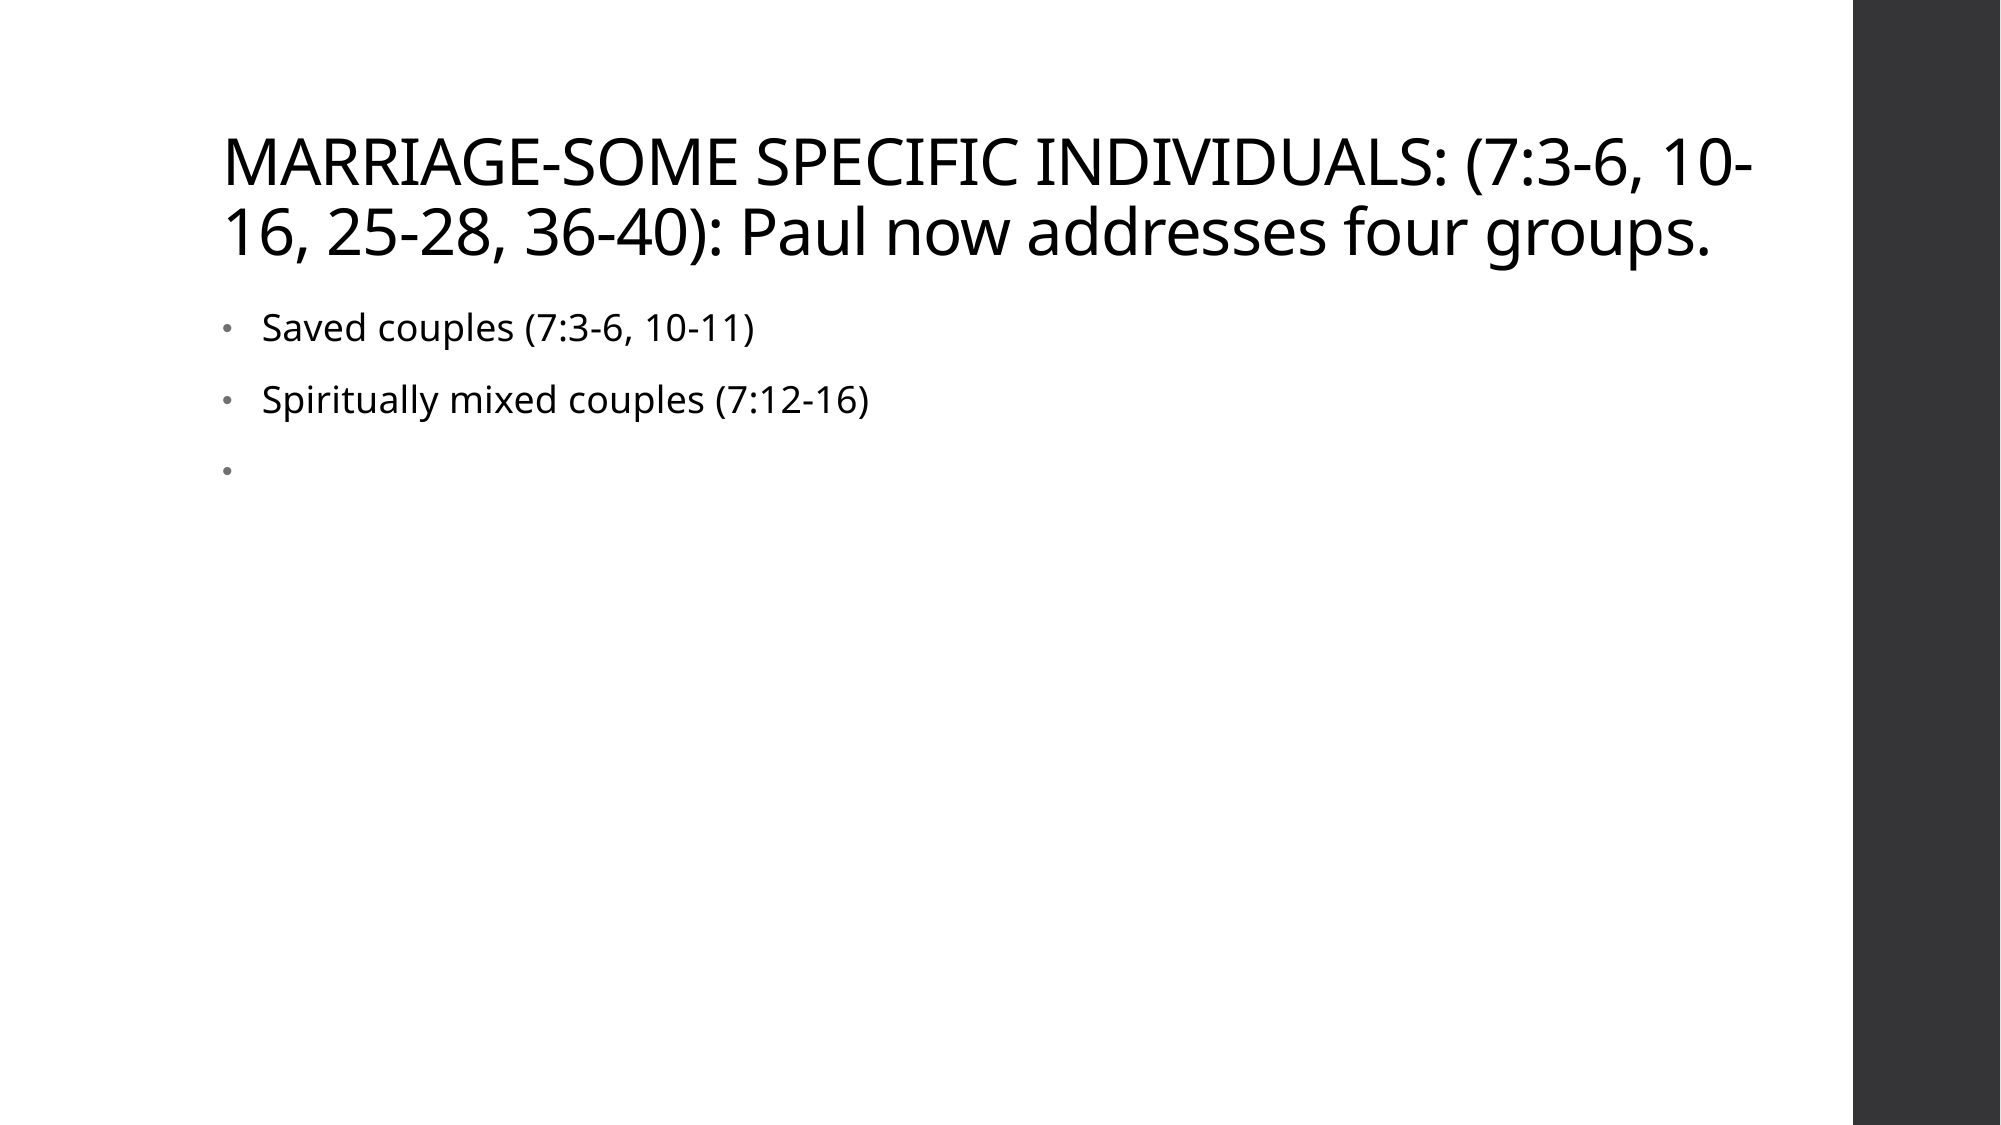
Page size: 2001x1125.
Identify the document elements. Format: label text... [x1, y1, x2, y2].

list Saved couples (7:3-6, 10-11) Spiritually mixed couples (7:12-16) [206, 299, 1617, 1014]
title MARRIAGE-SOME SPECIFIC INDIVIDUALS: (7:3-6, 10-16, 25-28, 36-40): Paul now addresses four groups. [206, 60, 1797, 278]
